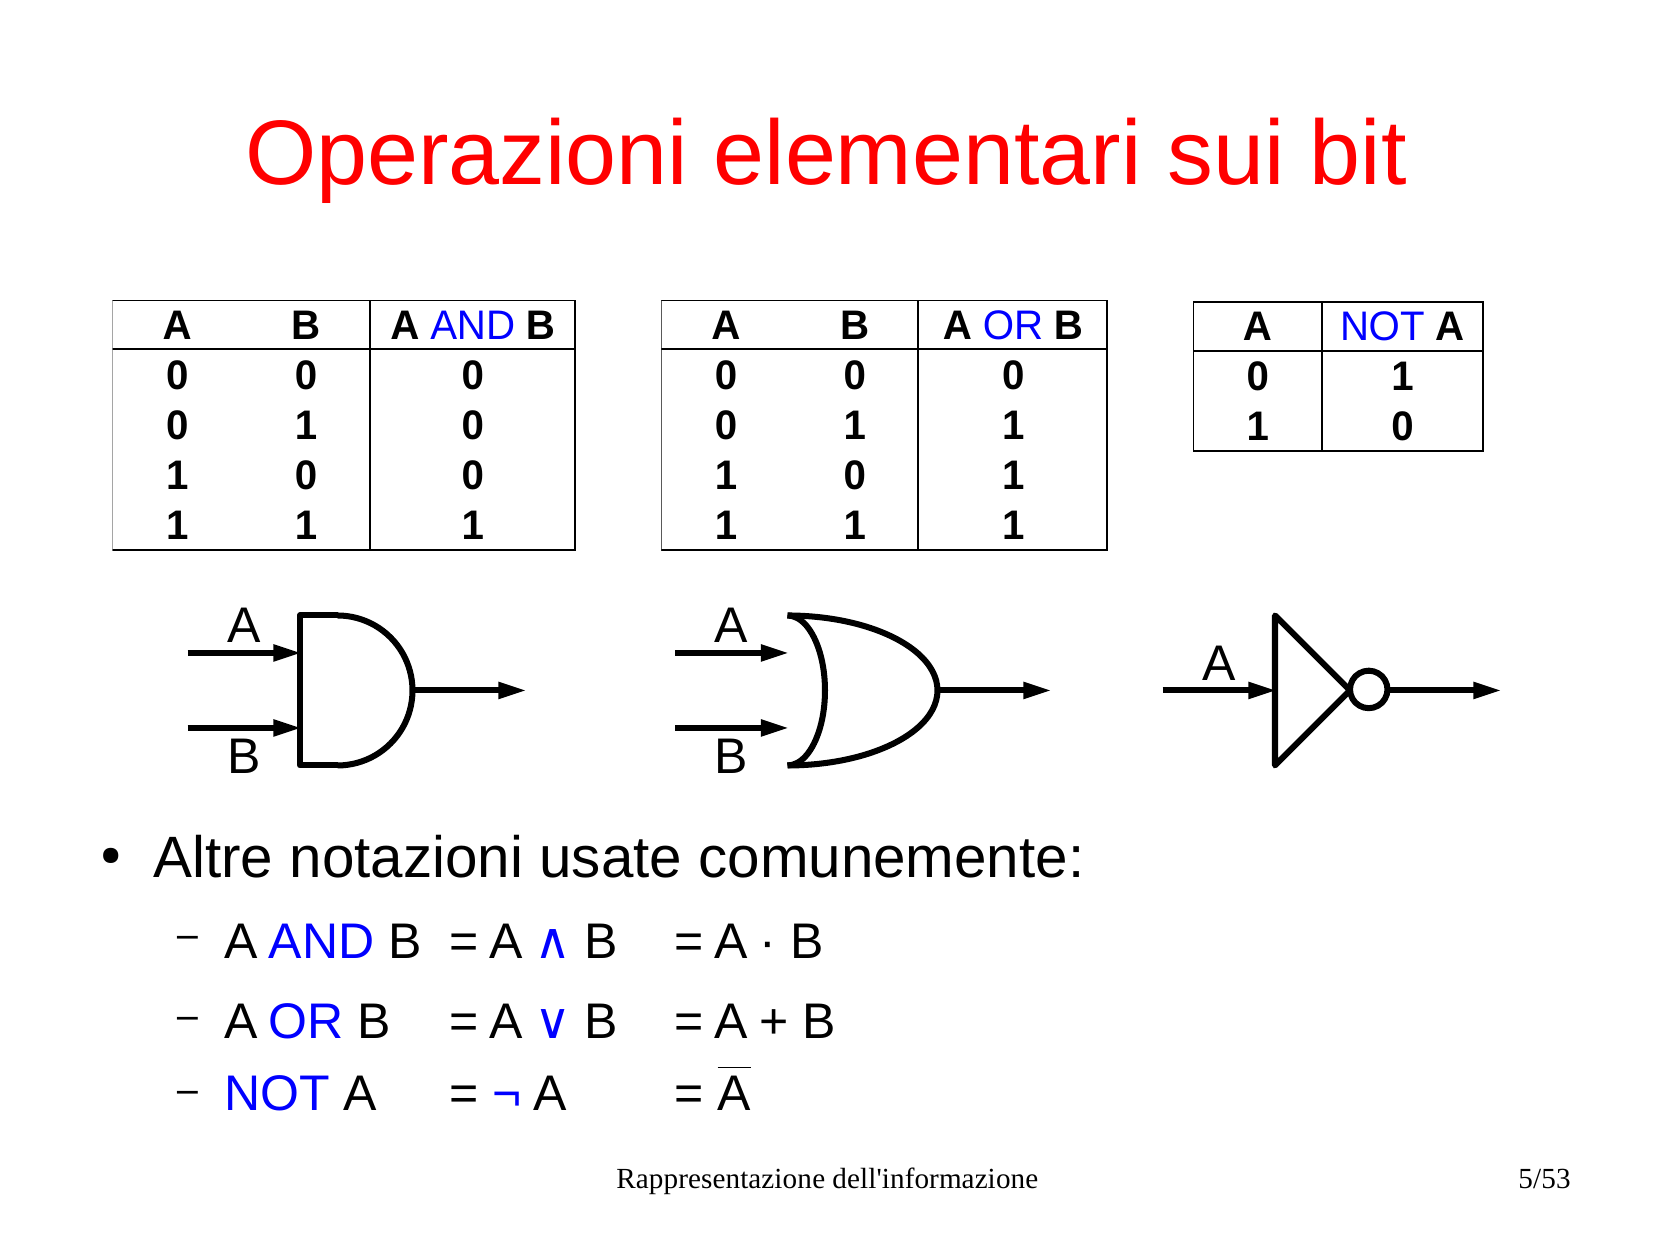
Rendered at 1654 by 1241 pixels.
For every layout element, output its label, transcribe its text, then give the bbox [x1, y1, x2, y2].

title Operazioni elementari sui bit [82, 49, 1571, 257]
list Altre notazioni usate comunemente: A AND B = A ∧ B = A · B A OR B = A ∨ B = A + B NOT A = ¬ A = A [82, 825, 1571, 1126]
chart [661, 300, 1613, 584]
chart [112, 300, 578, 578]
